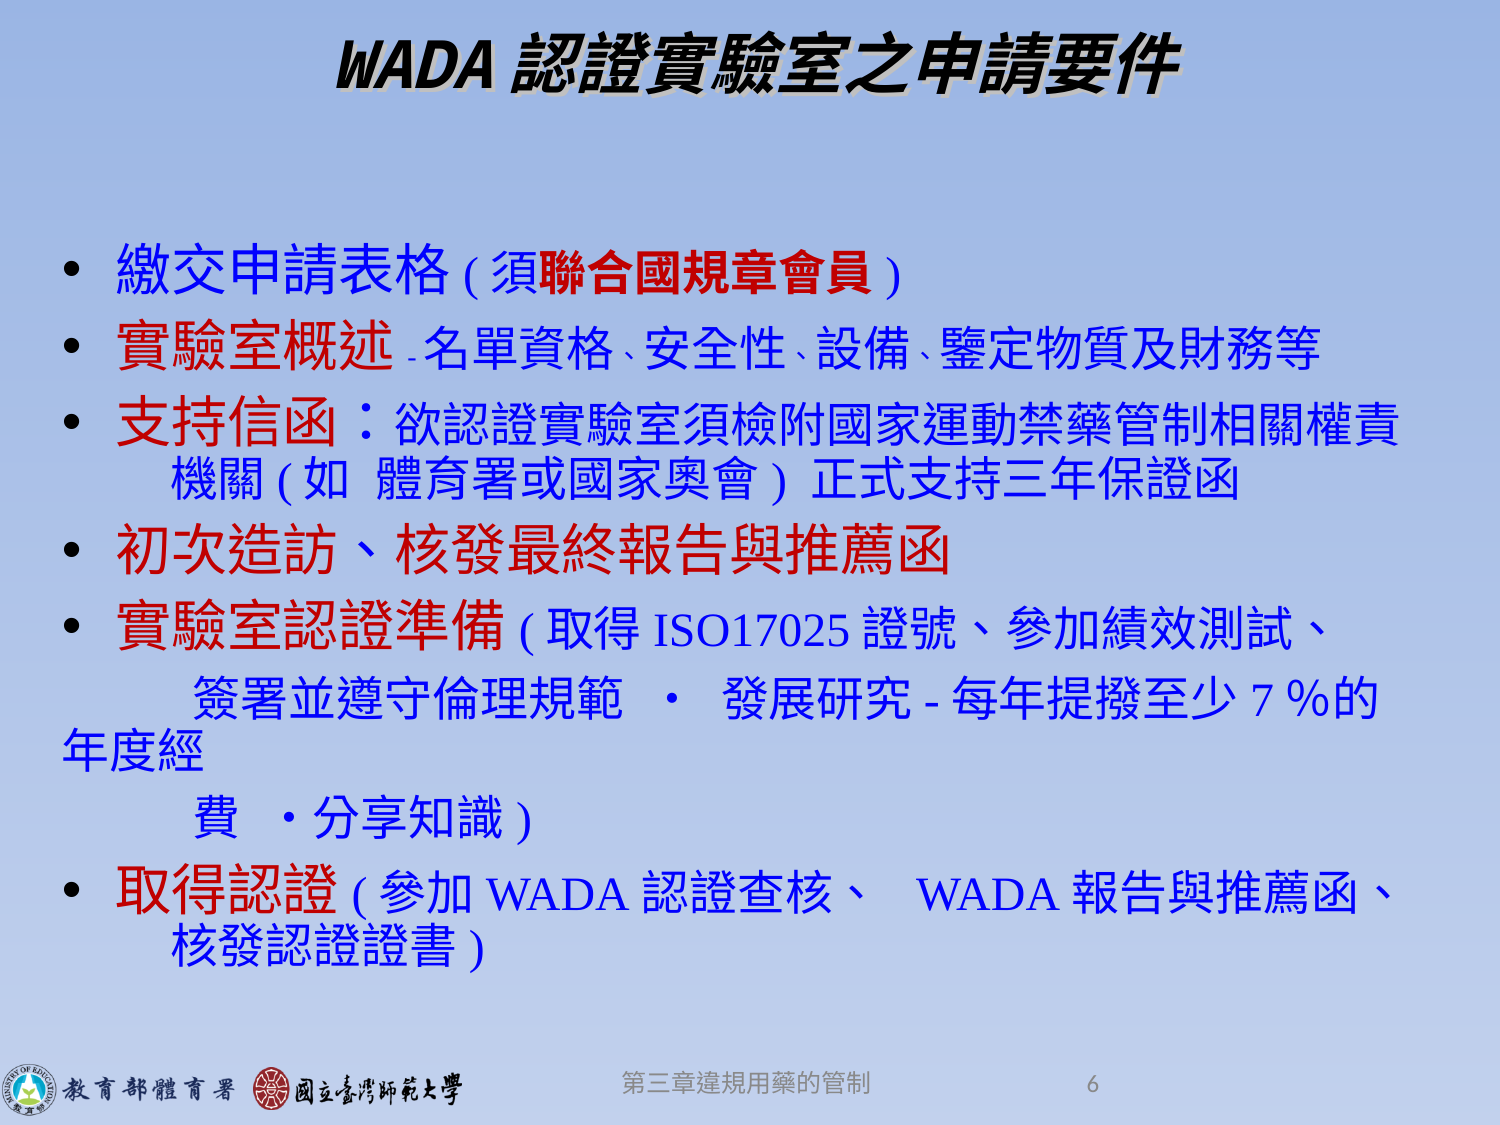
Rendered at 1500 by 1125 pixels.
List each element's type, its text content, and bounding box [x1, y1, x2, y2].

list 繳交申請表格(須聯合國規章會員) 實驗室概述-名單資格、安全性、設備、鑒定物質及財務等 支持信函：欲認證實驗室須檢附國家運動禁藥管制相關權責機關(如 體育署或國家奧會) 正式支持三年保證函 初次造訪、核發最終報告與推薦函 實驗室認證準備(取得ISO17025證號、參加績效測試、 簽署並遵守倫理規範 ‧ 發展研究-每年提撥至少7％的年度經 費 ‧分享知識) 取得認證(參加WADA認證查核、 WADA報告與推薦函、核發認證證書) [46, 234, 1429, 985]
title WADA認證實驗室之申請要件 [4, 3, 1500, 121]
text_box 第三章違規用藥的管制 [509, 1044, 985, 1120]
text_box [1071, 1044, 1385, 1120]
